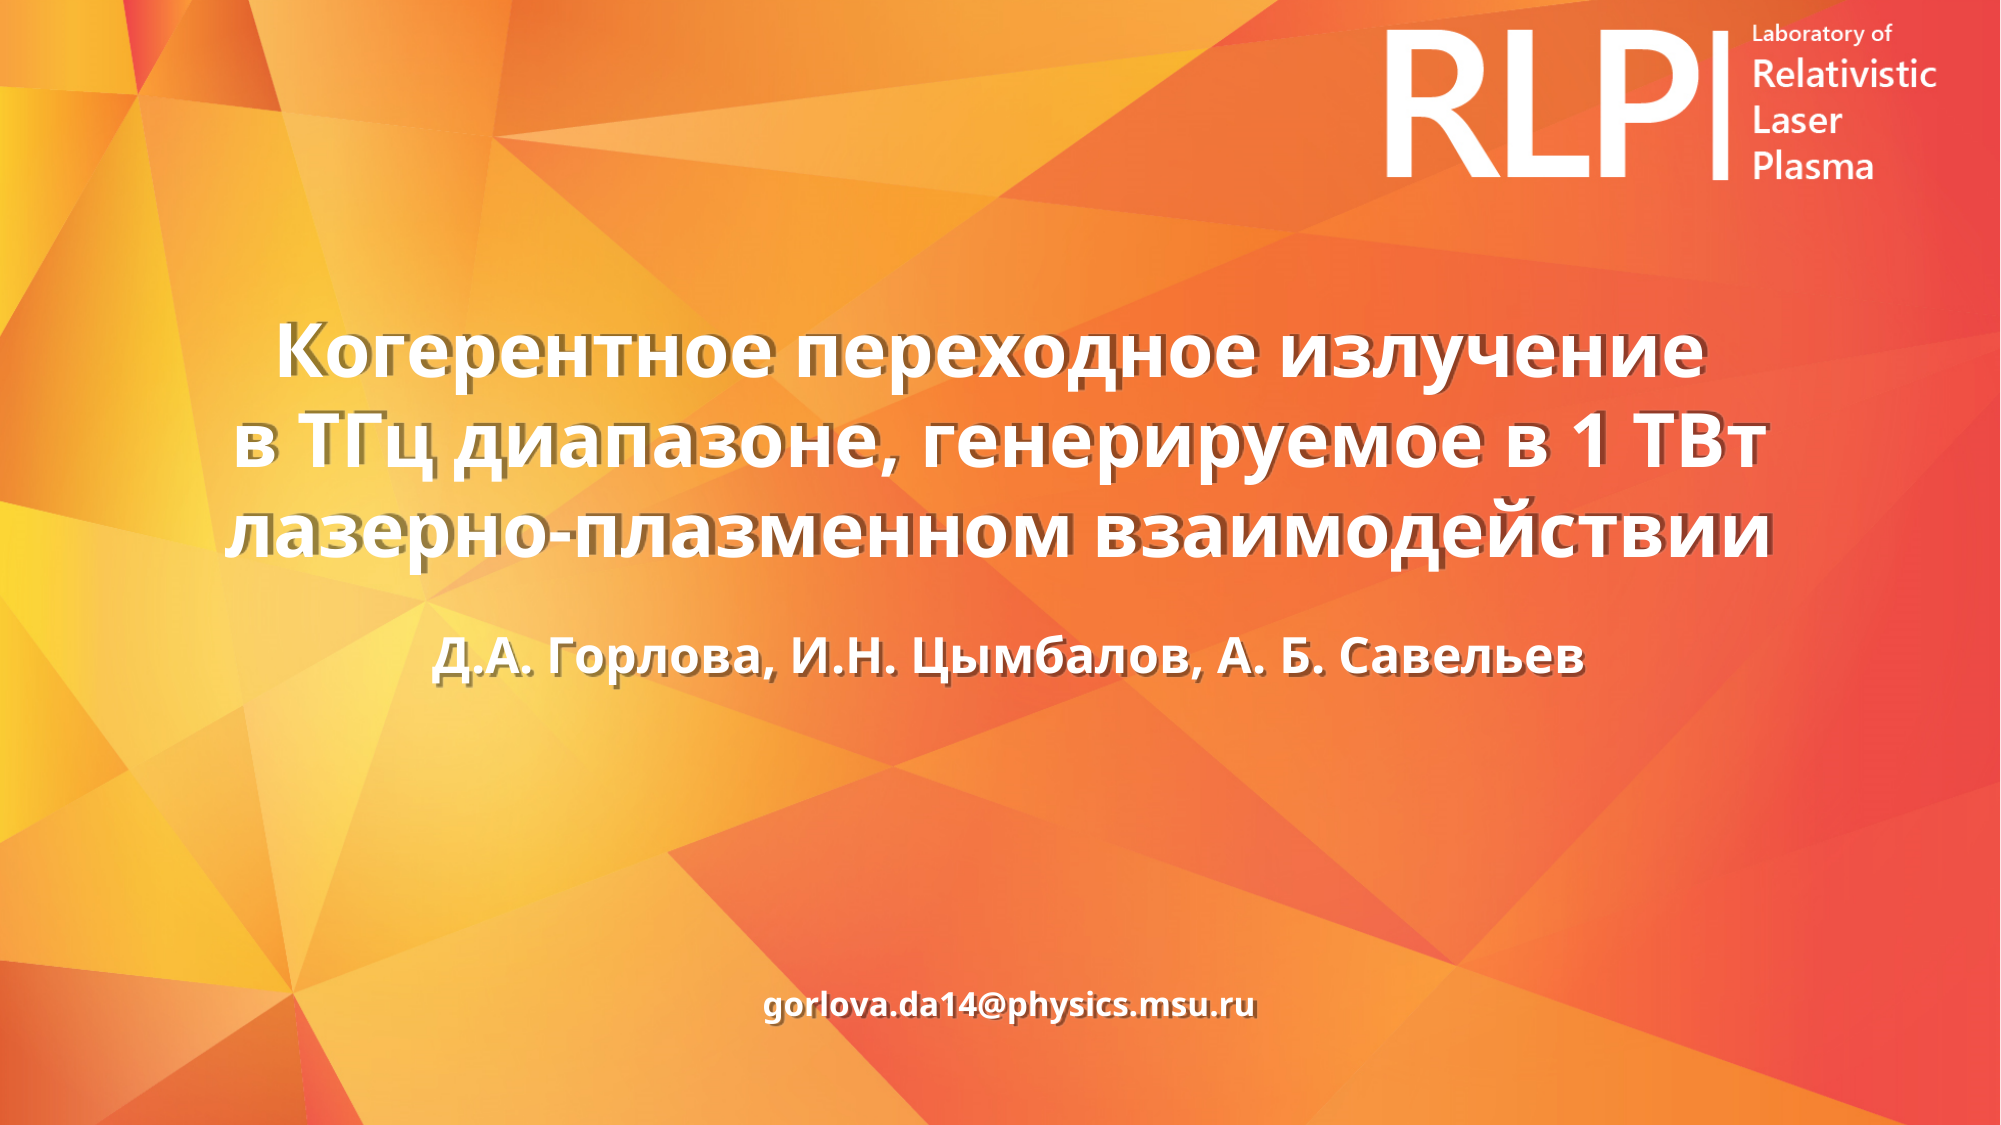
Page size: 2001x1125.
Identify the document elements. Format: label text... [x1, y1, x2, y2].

title Когерентное переходное излучение в ТГц диапазоне, генерируемое в 1 ТВт лазерно-плазменном взаимодействии [92, 264, 1908, 588]
picture [0, 0, 2000, 1125]
subtitle Д.А. Горлова, И.Н. Цымбалов, А. Б. Савельев gorlova.da14@physics.msu.ru [68, 608, 1932, 769]
